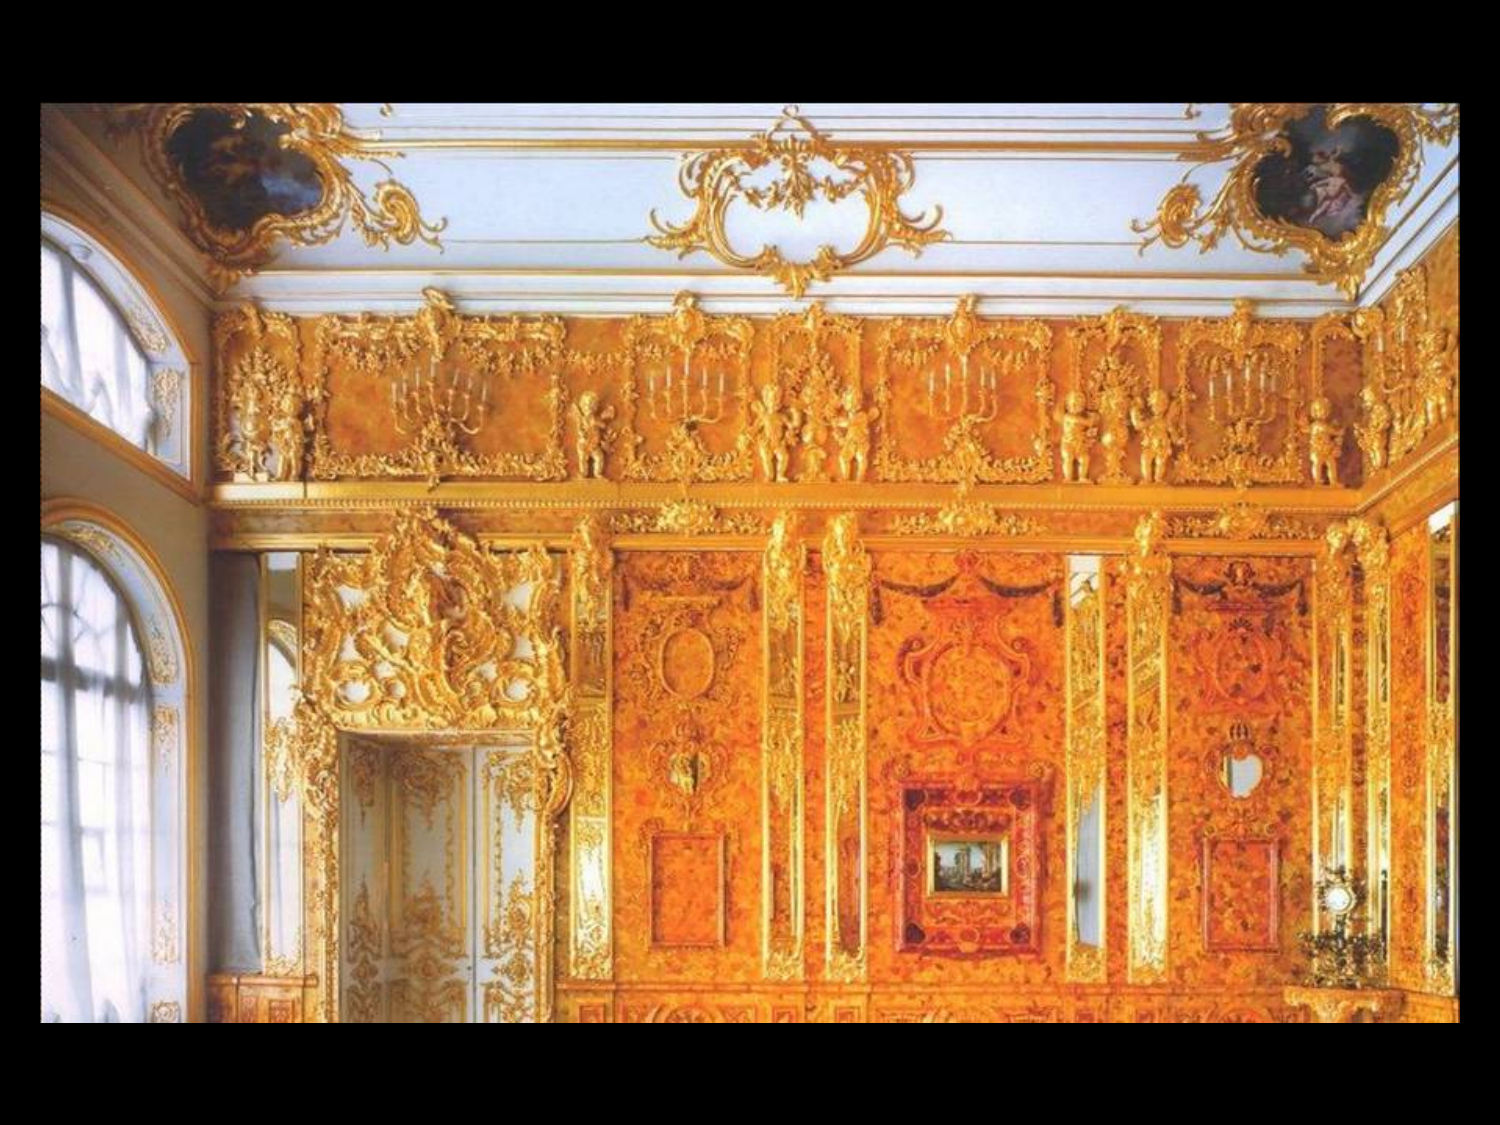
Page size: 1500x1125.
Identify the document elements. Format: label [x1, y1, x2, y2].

picture [40, 102, 1460, 1023]
